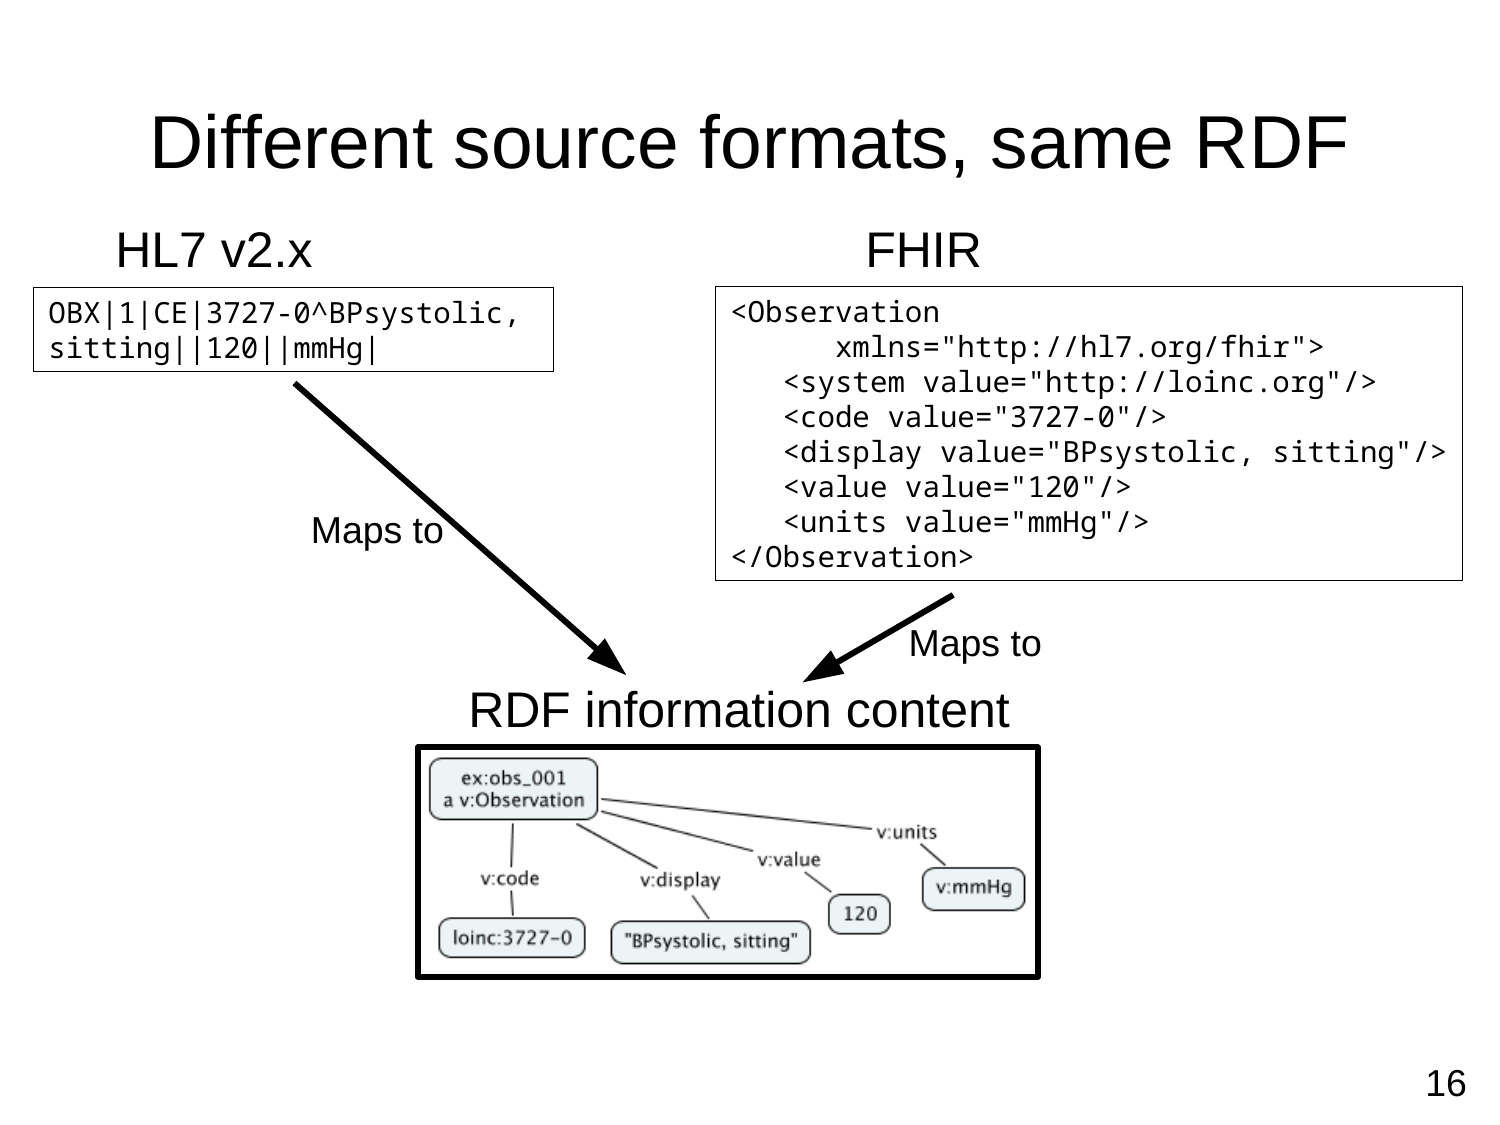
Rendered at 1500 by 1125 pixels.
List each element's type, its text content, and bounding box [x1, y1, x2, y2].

text_box OBX|1|CE|3727-0^BPsystolic, sitting||120||mmHg| [33, 287, 554, 372]
text_box Maps to [893, 611, 1057, 672]
text_box RDF information content [453, 670, 1026, 746]
title Different source formats, same RDF [75, 44, 1425, 233]
text_box <Observation xmlns="http://hl7.org/fhir"> <system value="http://loinc.org"/> <code value="3727-0"/> <display value="BPsystolic, sitting"/> <value value="120"/> <units value="mmHg"/> </Observation> [715, 286, 1463, 581]
text_box Maps to [295, 498, 459, 559]
text_box FHIR [850, 210, 997, 286]
text_box HL7 v2.x [100, 210, 328, 286]
picture [420, 750, 1035, 974]
